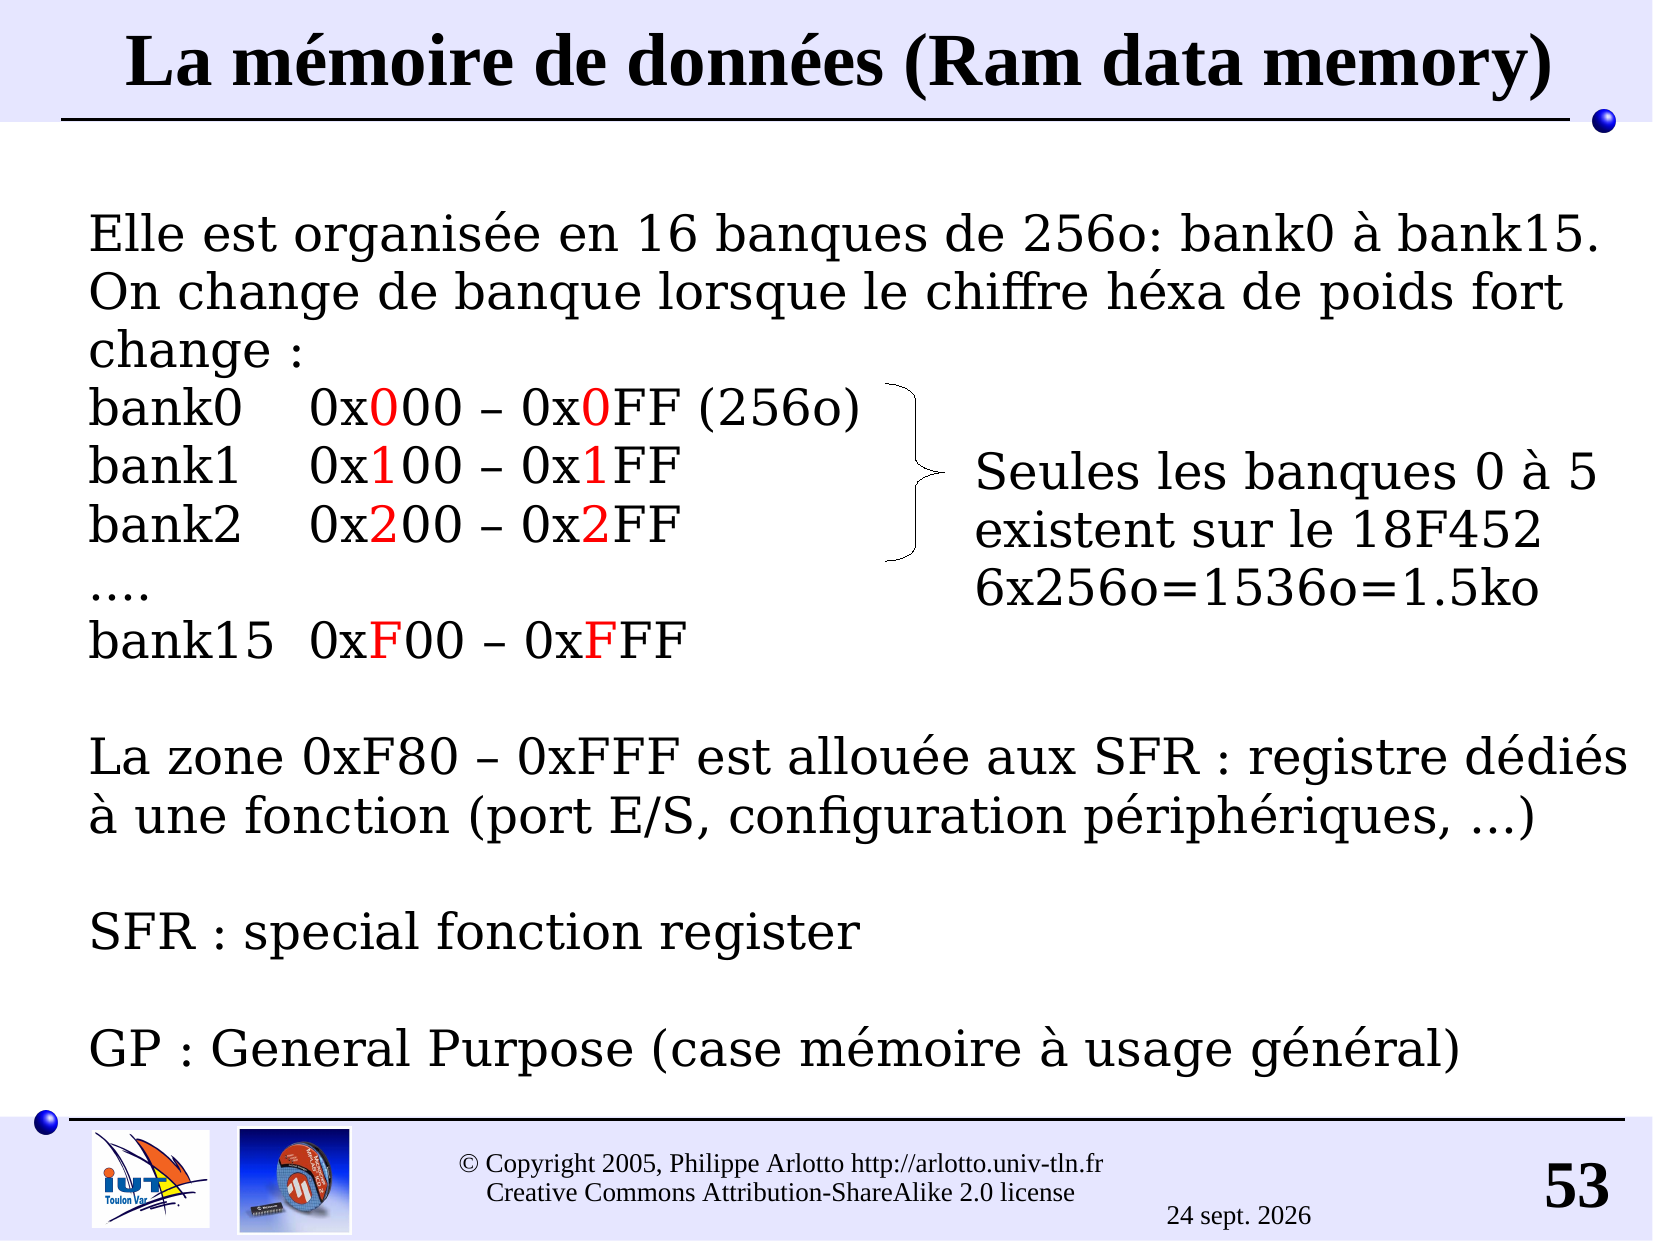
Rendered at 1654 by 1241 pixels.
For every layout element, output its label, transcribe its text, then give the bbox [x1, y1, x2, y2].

text_box Seules les banques 0 à 5 existent sur le 18F452 6x256o=1536o=1.5ko [974, 442, 1600, 618]
text_box Elle est organisée en 16 banques de 256o: bank0 à bank15. On change de banque lorsque le chiffre héxa de poids fort change : bank0 0x000 – 0x0FF (256o) bank1 0x100 – 0x1FF bank2 0x200 – 0x2FF .... bank15 0xF00 – 0xFFF La zone 0xF80 – 0xFFF est allouée aux SFR : registre dédiés à une fonction (port E/S, configuration périphériques, ...) SFR : special fonction register GP : General Purpose (case mémoire à usage général) [88, 204, 1631, 1195]
title La mémoire de données (Ram data memory) [95, 14, 1585, 107]
picture [237, 1195, 352, 1235]
